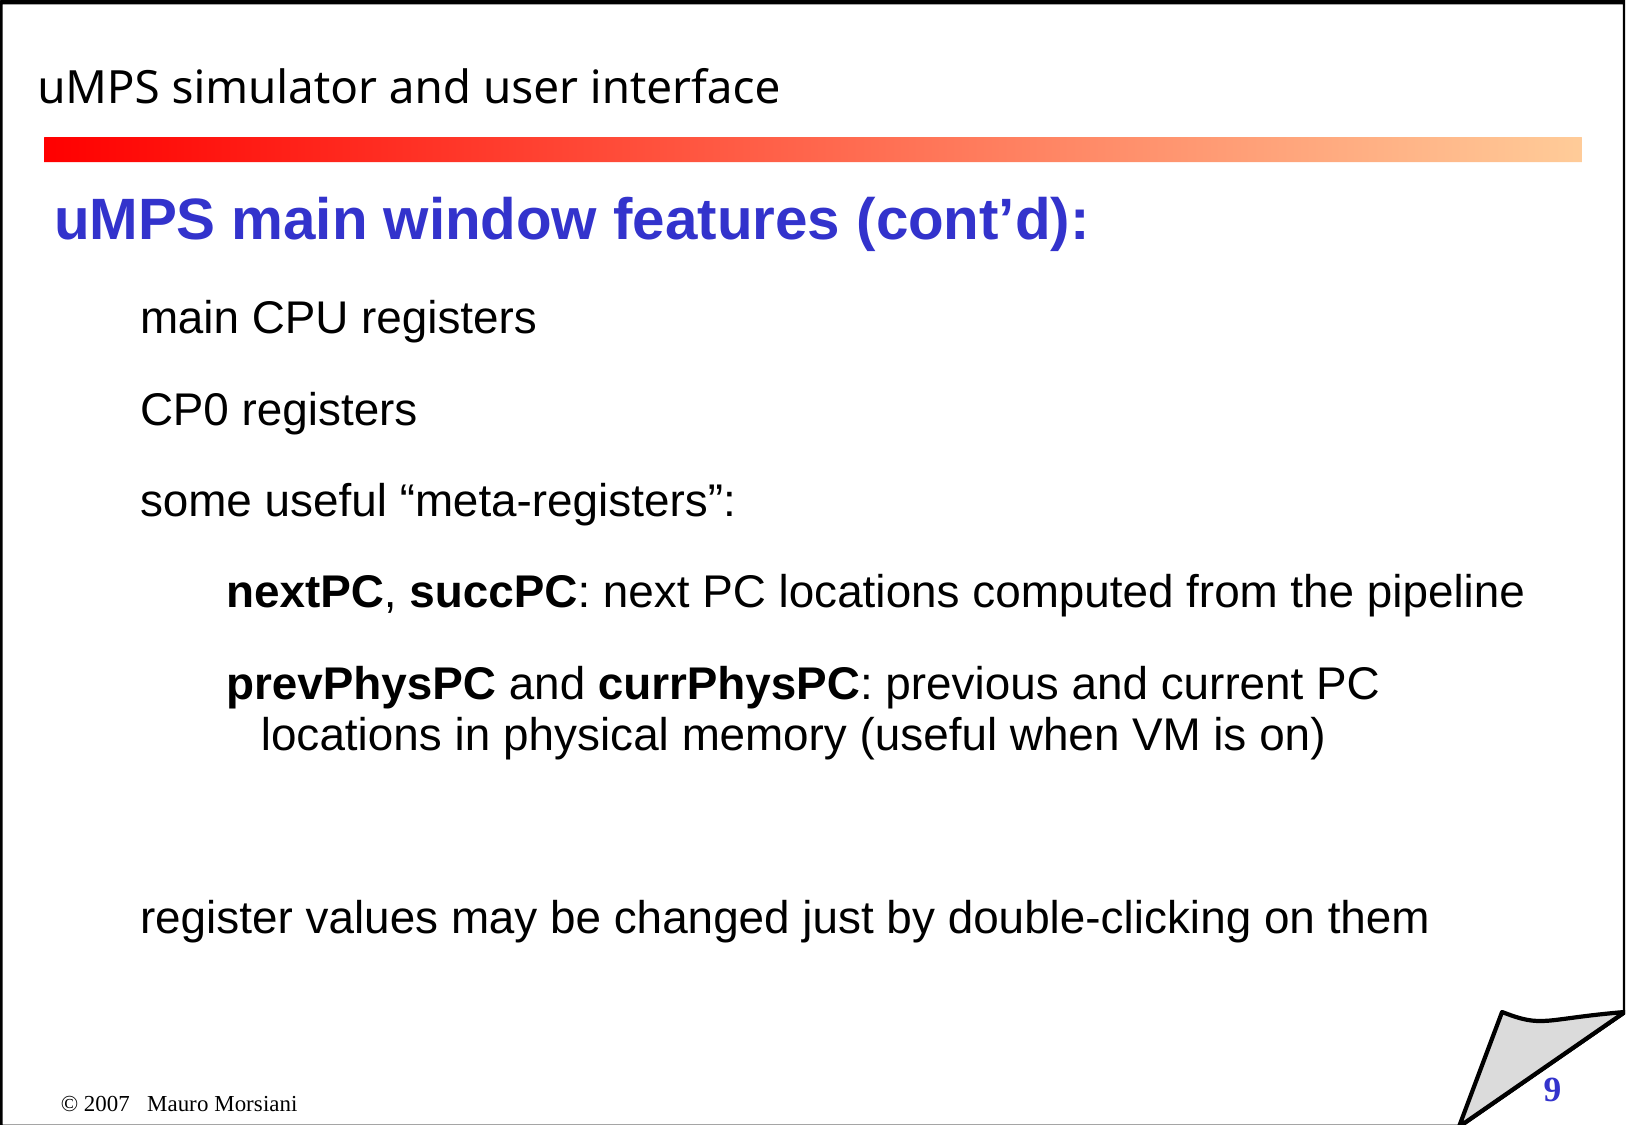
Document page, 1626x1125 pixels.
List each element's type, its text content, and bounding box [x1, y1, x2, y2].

title uMPS simulator and user interface [37, 44, 1588, 131]
list uMPS main window features (cont’d): main CPU registers CP0 registers some useful “meta-registers”: nextPC, succPC: next PC locations computed from the pipeline prevPhysPC and currPhysPC: previous and current PC locations in physical memory (useful when VM is on) register values may be changed just by double-clicking on them [54, 187, 1571, 1124]
